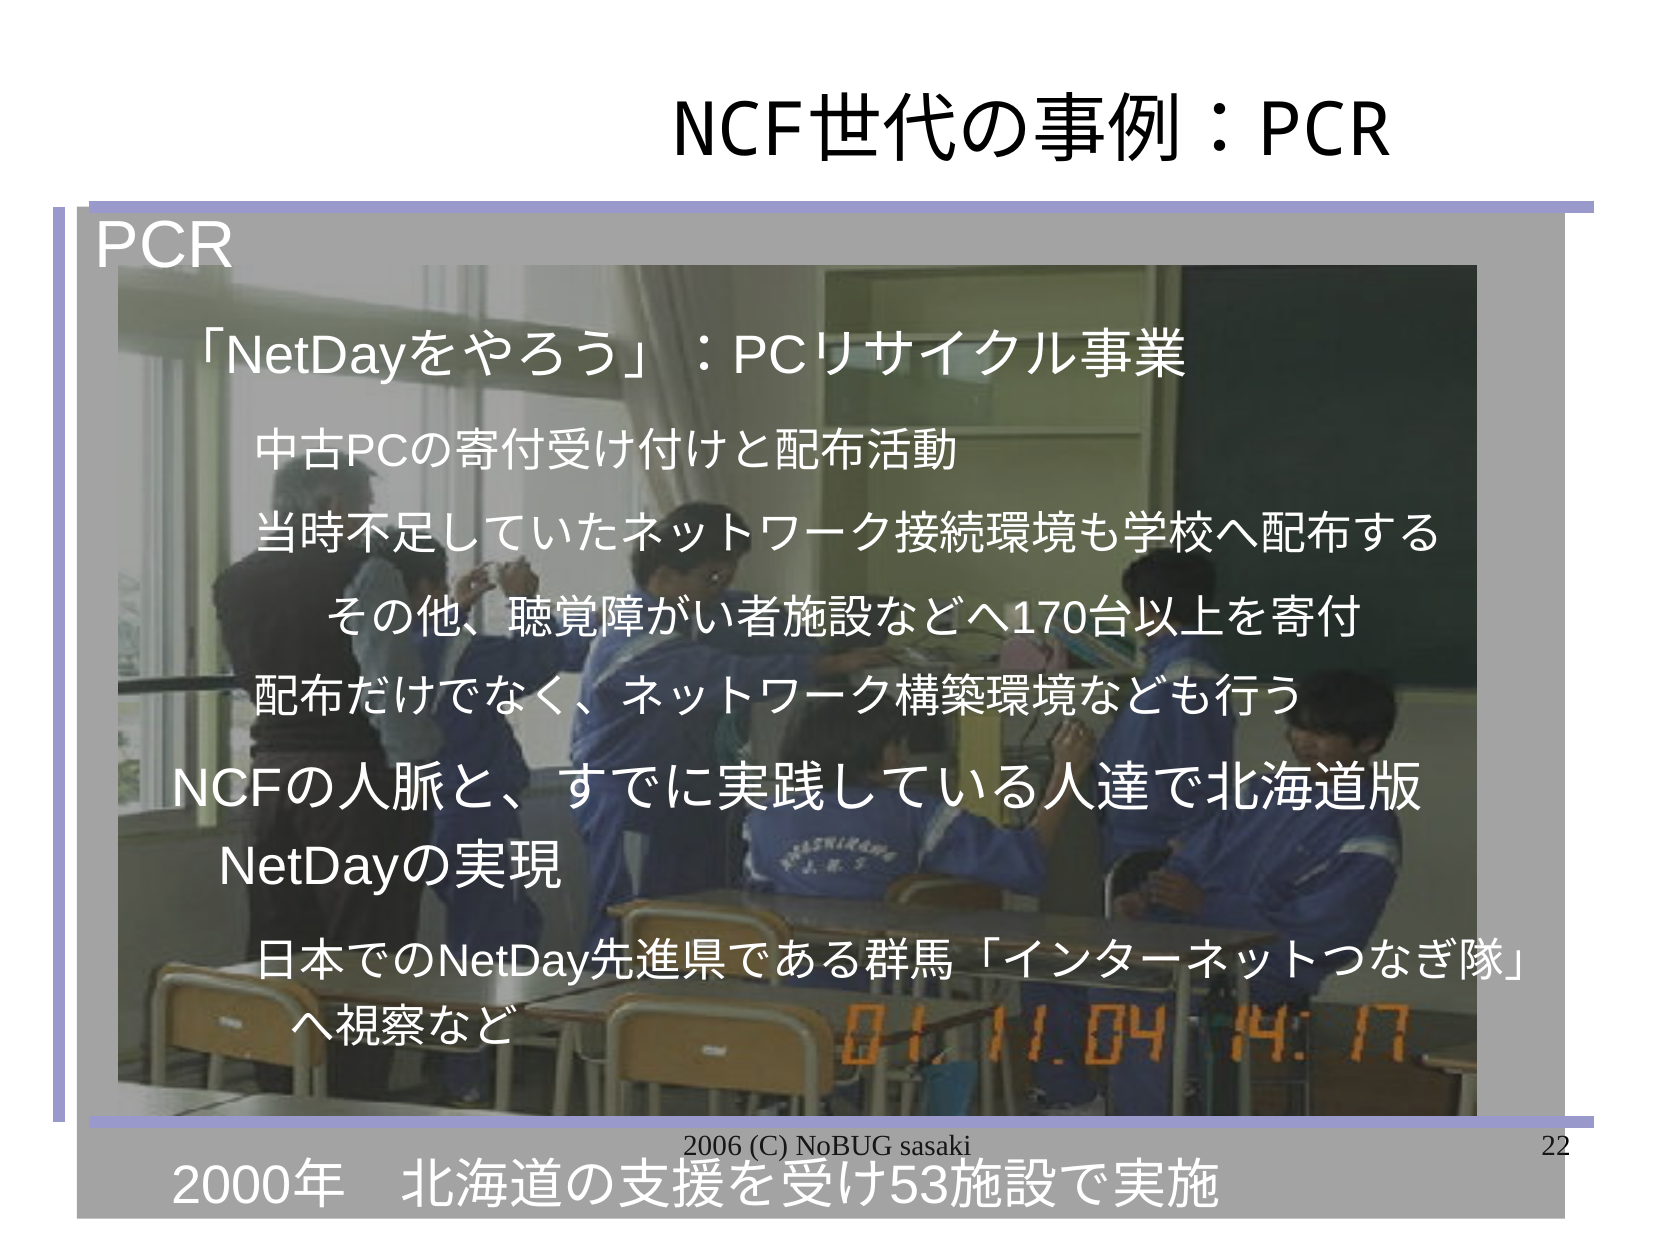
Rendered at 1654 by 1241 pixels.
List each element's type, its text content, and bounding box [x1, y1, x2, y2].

title NCF世代の事例：PCR [501, 59, 1563, 187]
list PCR 「NetDayをやろう」：PCリサイクル事業 中古PCの寄付受け付けと配布活動 当時不足していたネットワーク接続環境も学校へ配布する その他、聴覚障がい者施設などへ170台以上を寄付 配布だけでなく、ネットワーク構築環境なども行う NCFの人脈と、すでに実践している人達で北海道版NetDayの実現 日本でのNetDay先進県である群馬「インターネットつなぎ隊」へ視察など 2000年 北海道の支援を受け53施設で実施 [76, 206, 1565, 1123]
